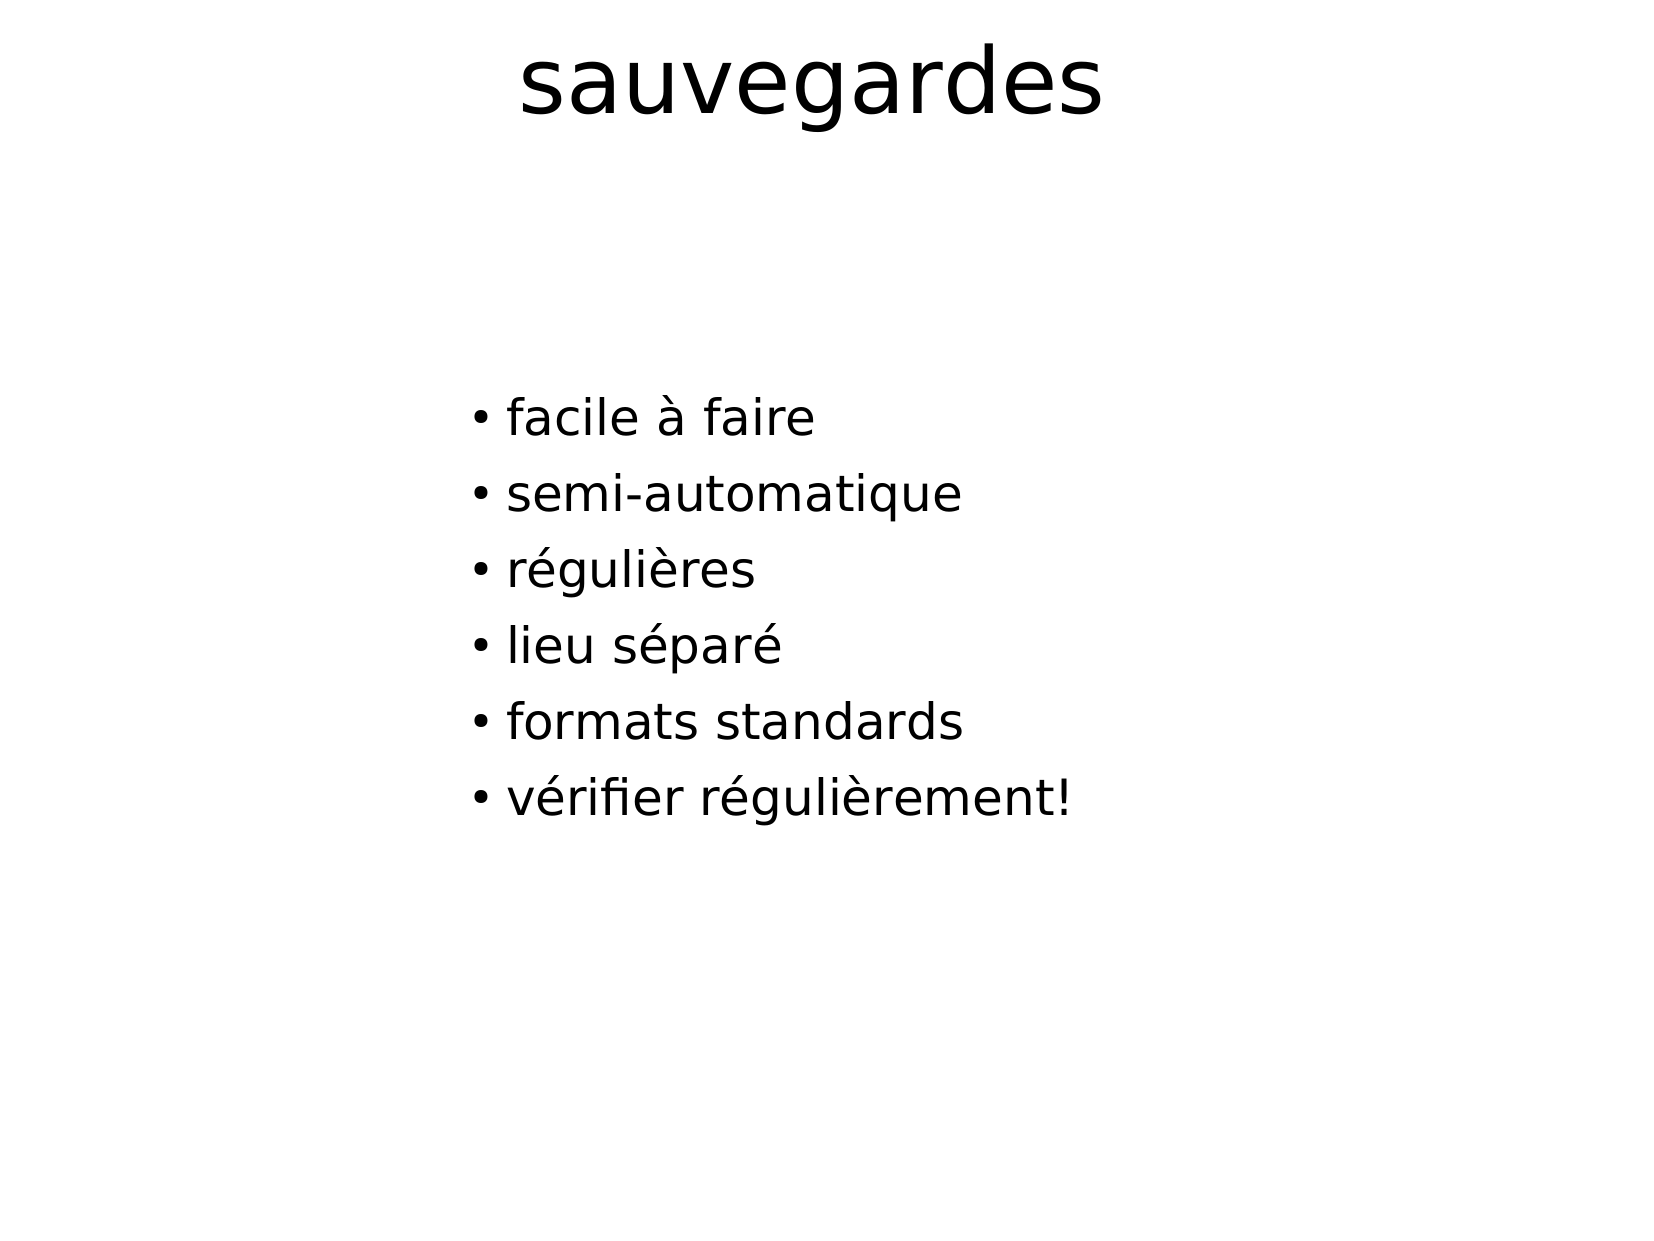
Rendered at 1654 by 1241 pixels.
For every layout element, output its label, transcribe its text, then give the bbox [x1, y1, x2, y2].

text_box facile à faire semi-automatique régulières lieu séparé formats standards vérifier régulièrement! [472, 389, 1076, 828]
title sauvegardes [121, 17, 1504, 143]
